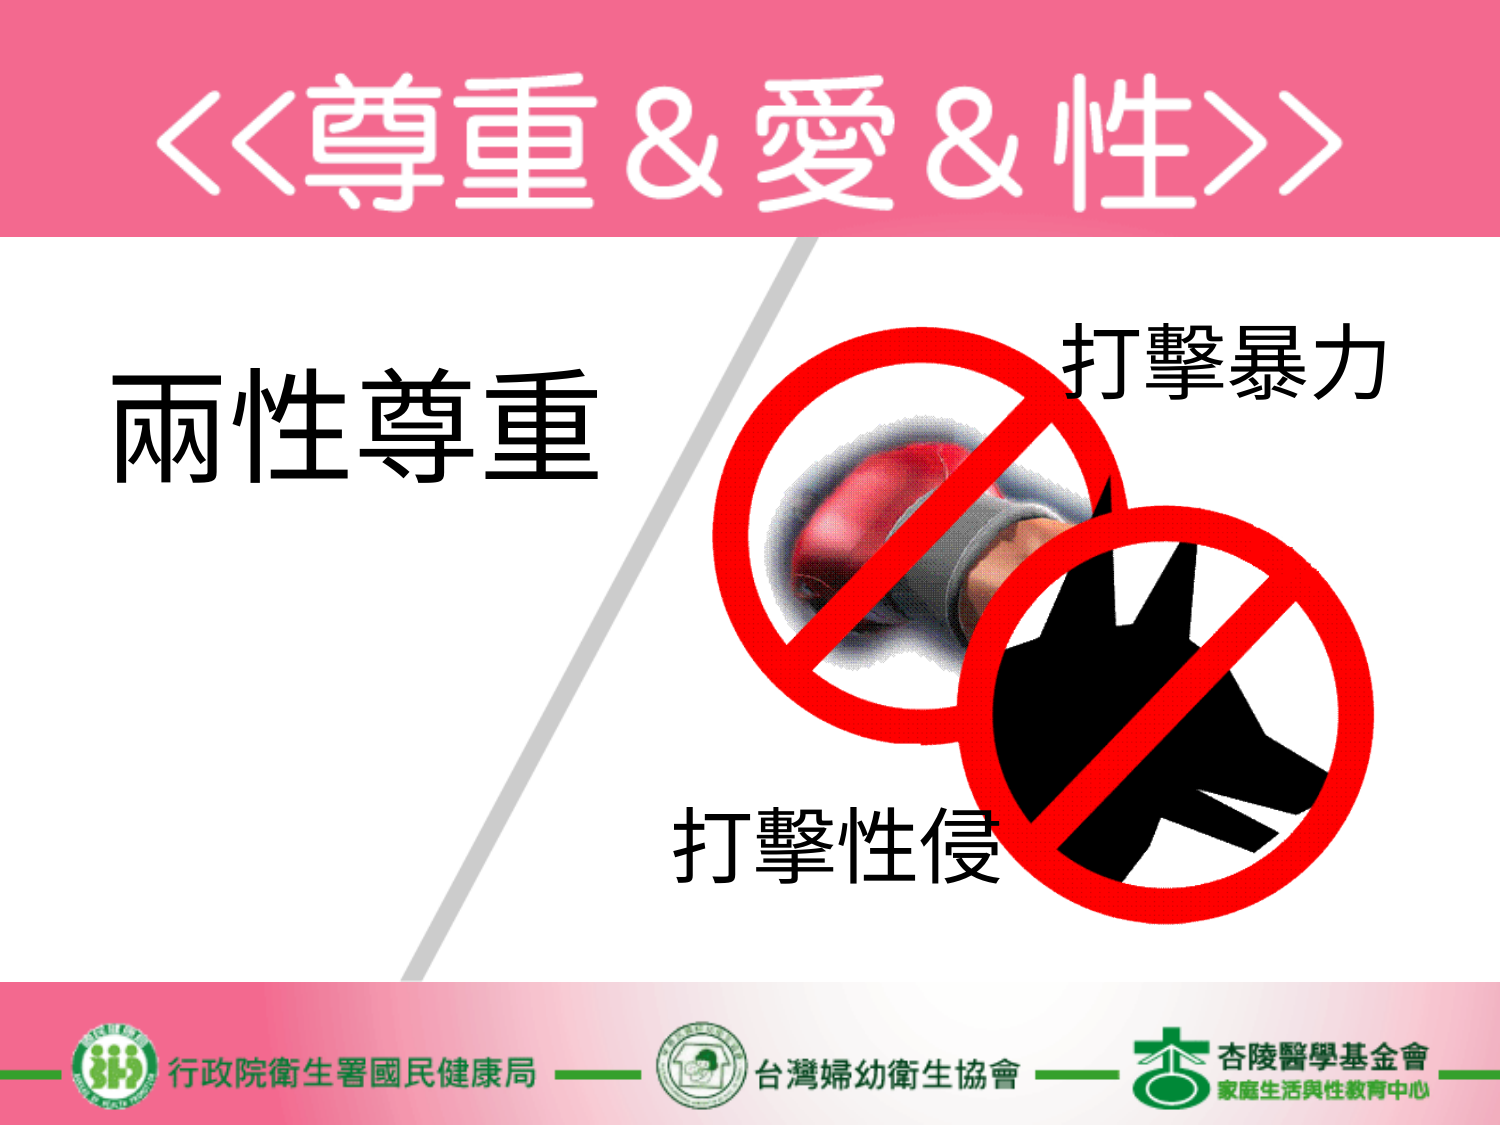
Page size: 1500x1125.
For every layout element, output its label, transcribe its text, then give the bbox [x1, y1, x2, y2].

text_box 打擊暴力 [1045, 302, 1408, 419]
picture [0, 0, 1500, 1125]
text_box 兩性尊重 [89, 340, 620, 506]
text_box 打擊性侵 [655, 786, 1019, 903]
